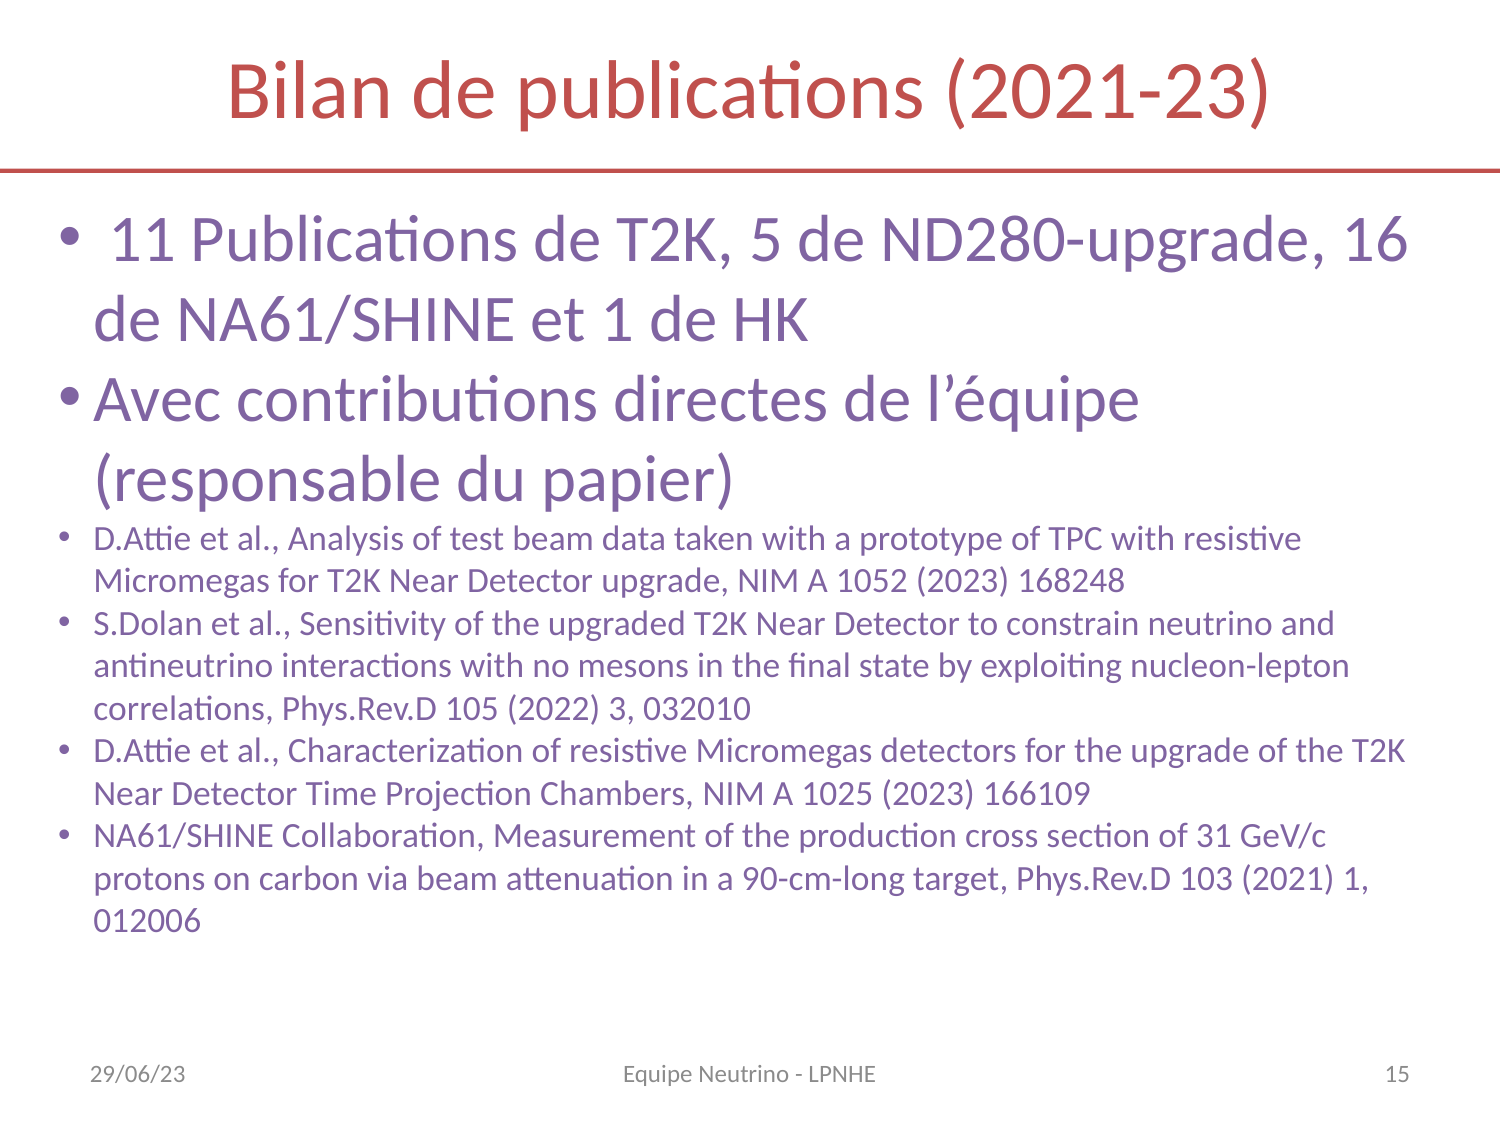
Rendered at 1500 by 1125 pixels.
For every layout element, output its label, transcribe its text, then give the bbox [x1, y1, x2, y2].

text_box Equipe Neutrino - LPNHE [512, 1042, 988, 1103]
text_box <number> [1074, 1042, 1425, 1103]
text_box Bilan de publications (2021-23) [75, 29, 1425, 141]
text_box 29/06/23 [74, 1042, 425, 1103]
text_box 11 Publications de T2K, 5 de ND280-upgrade, 16 de NA61/SHINE et 1 de HK Avec contributions directes de l’équipe (responsable du papier) D.Attie et al., Analysis of test beam data taken with a prototype of TPC with resistive Micromegas for T2K Near Detector upgrade, NIM A 1052 (2023) 168248 S.Dolan et al., Sensitivity of the upgraded T2K Near Detector to constrain neutrino and antineutrino interactions with no mesons in the final state by exploiting nucleon-lepton correlations, Phys.Rev.D 105 (2022) 3, 032010 D.Attie et al., Characterization of resistive Micromegas detectors for the upgrade of the T2K Near Detector Time Projection Chambers, NIM A 1025 (2023) 166109 NA61/SHINE Collaboration, Measurement of the production cross section of 31 GeV/c protons on carbon via beam attenuation in a 90-cm-long target, Phys.Rev.D 103 (2021) 1, 012006 [43, 187, 1460, 1043]
